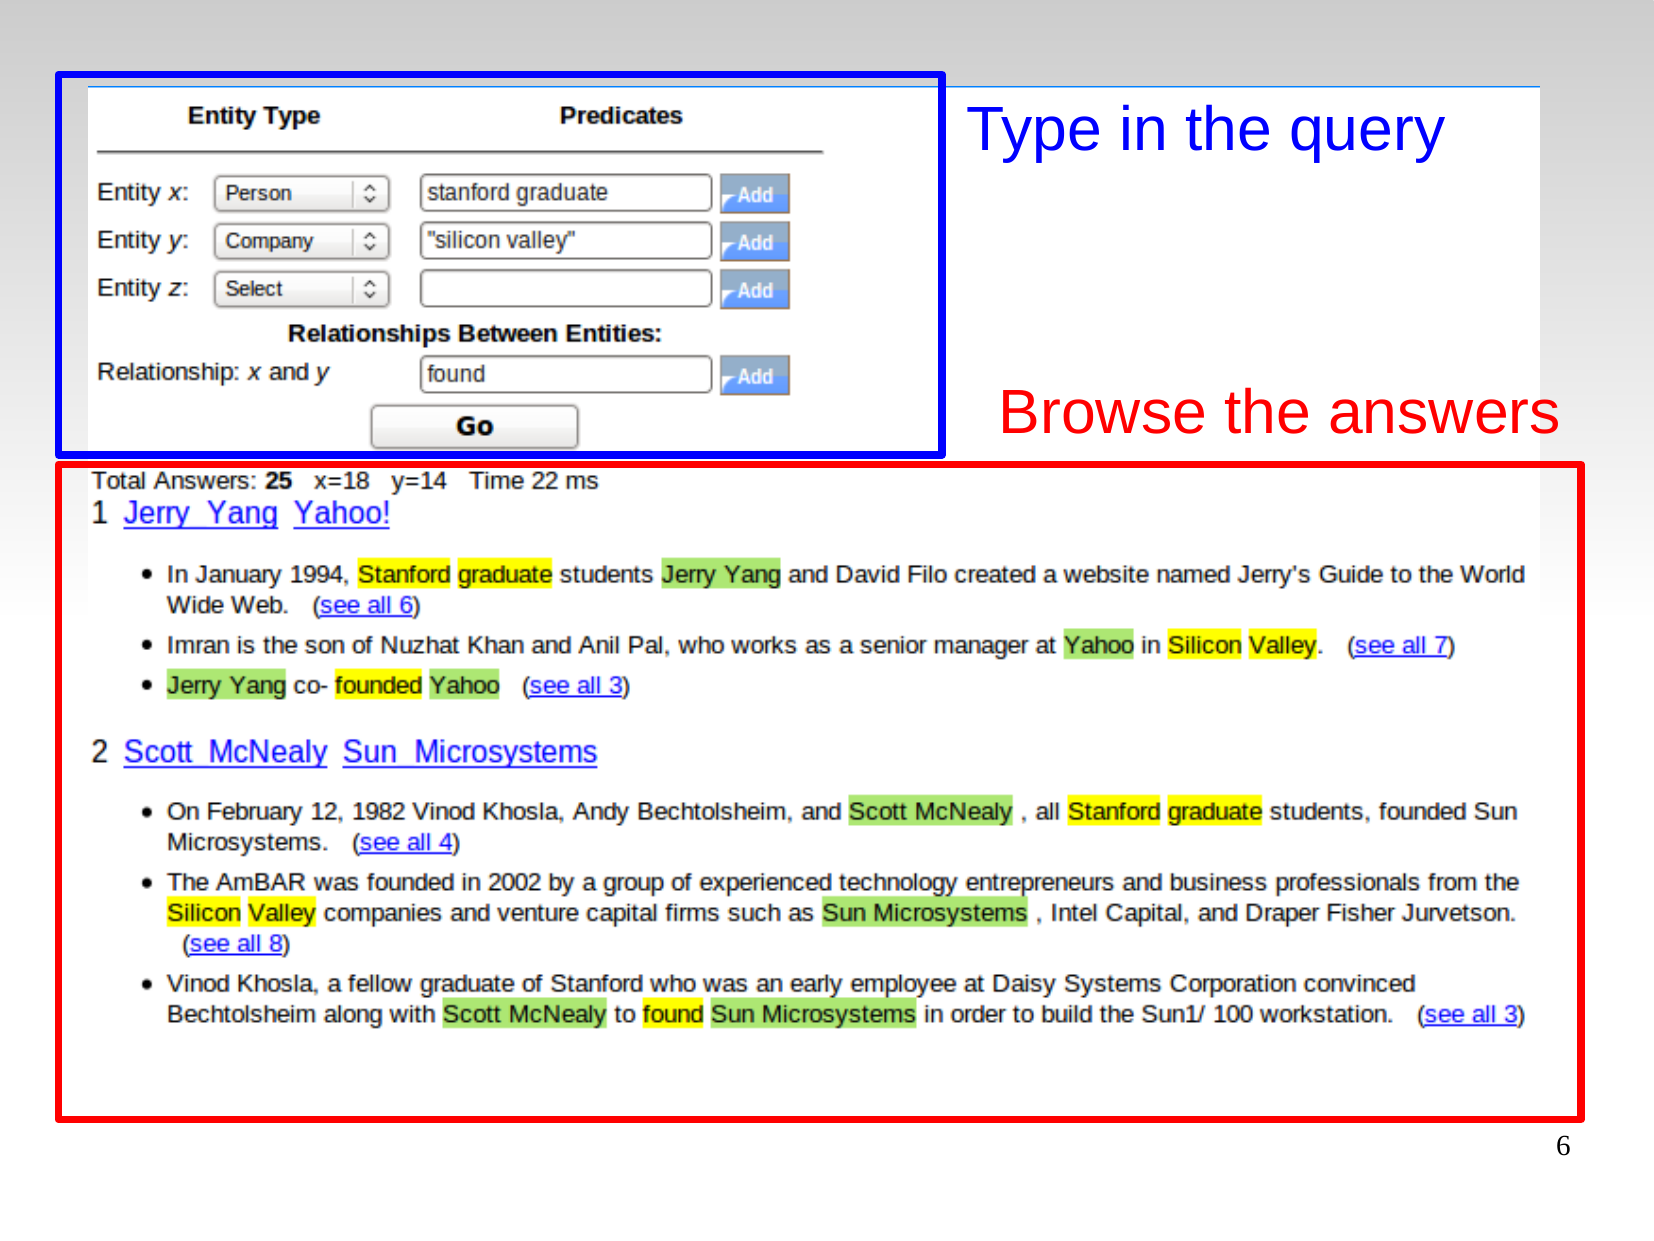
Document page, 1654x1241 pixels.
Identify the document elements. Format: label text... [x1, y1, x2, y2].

picture [88, 468, 1540, 1040]
picture [88, 86, 1540, 461]
text_box Browse the answers [984, 369, 1582, 455]
picture [88, 86, 938, 451]
text_box Type in the query [951, 86, 1475, 172]
